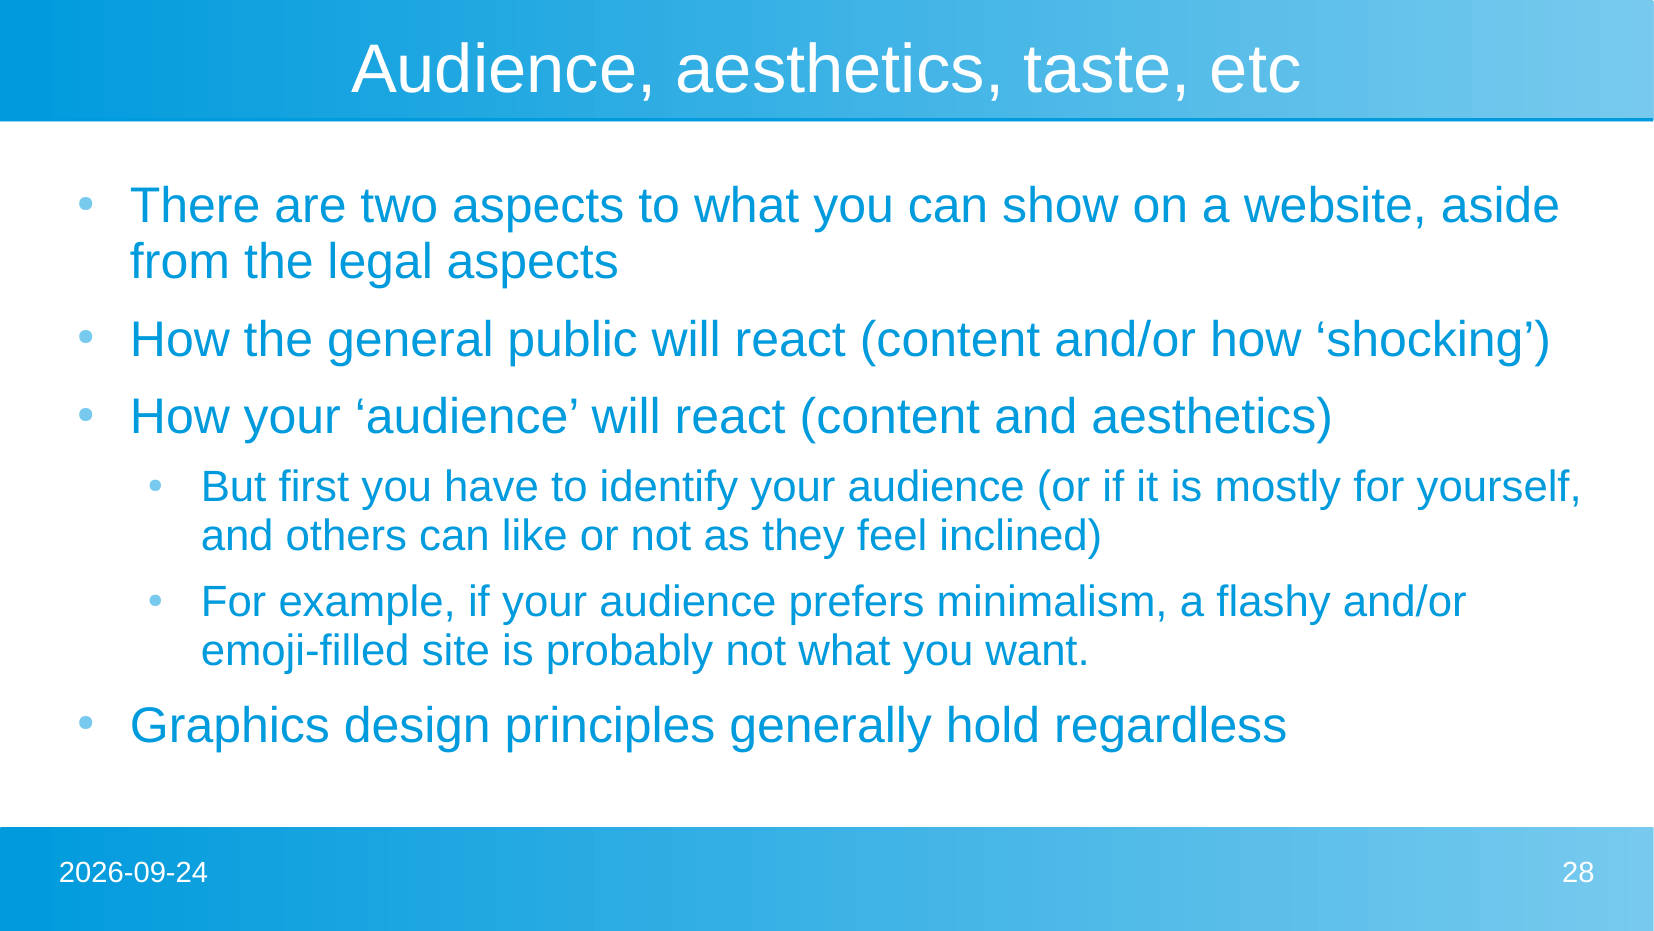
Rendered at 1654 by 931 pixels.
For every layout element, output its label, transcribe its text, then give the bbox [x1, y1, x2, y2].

title Audience, aesthetics, taste, etc [59, 29, 1595, 108]
list There are two aspects to what you can show on a website, aside from the legal aspects How the general public will react (content and/or how ‘shocking’) How your ‘audience’ will react (content and aesthetics) But first you have to identify your audience (or if it is mostly for yourself, and others can like or not as they feel inclined) For example, if your audience prefers minimalism, a flashy and/or emoji-filled site is probably not what you want. Graphics design principles generally hold regardless [59, 177, 1595, 768]
